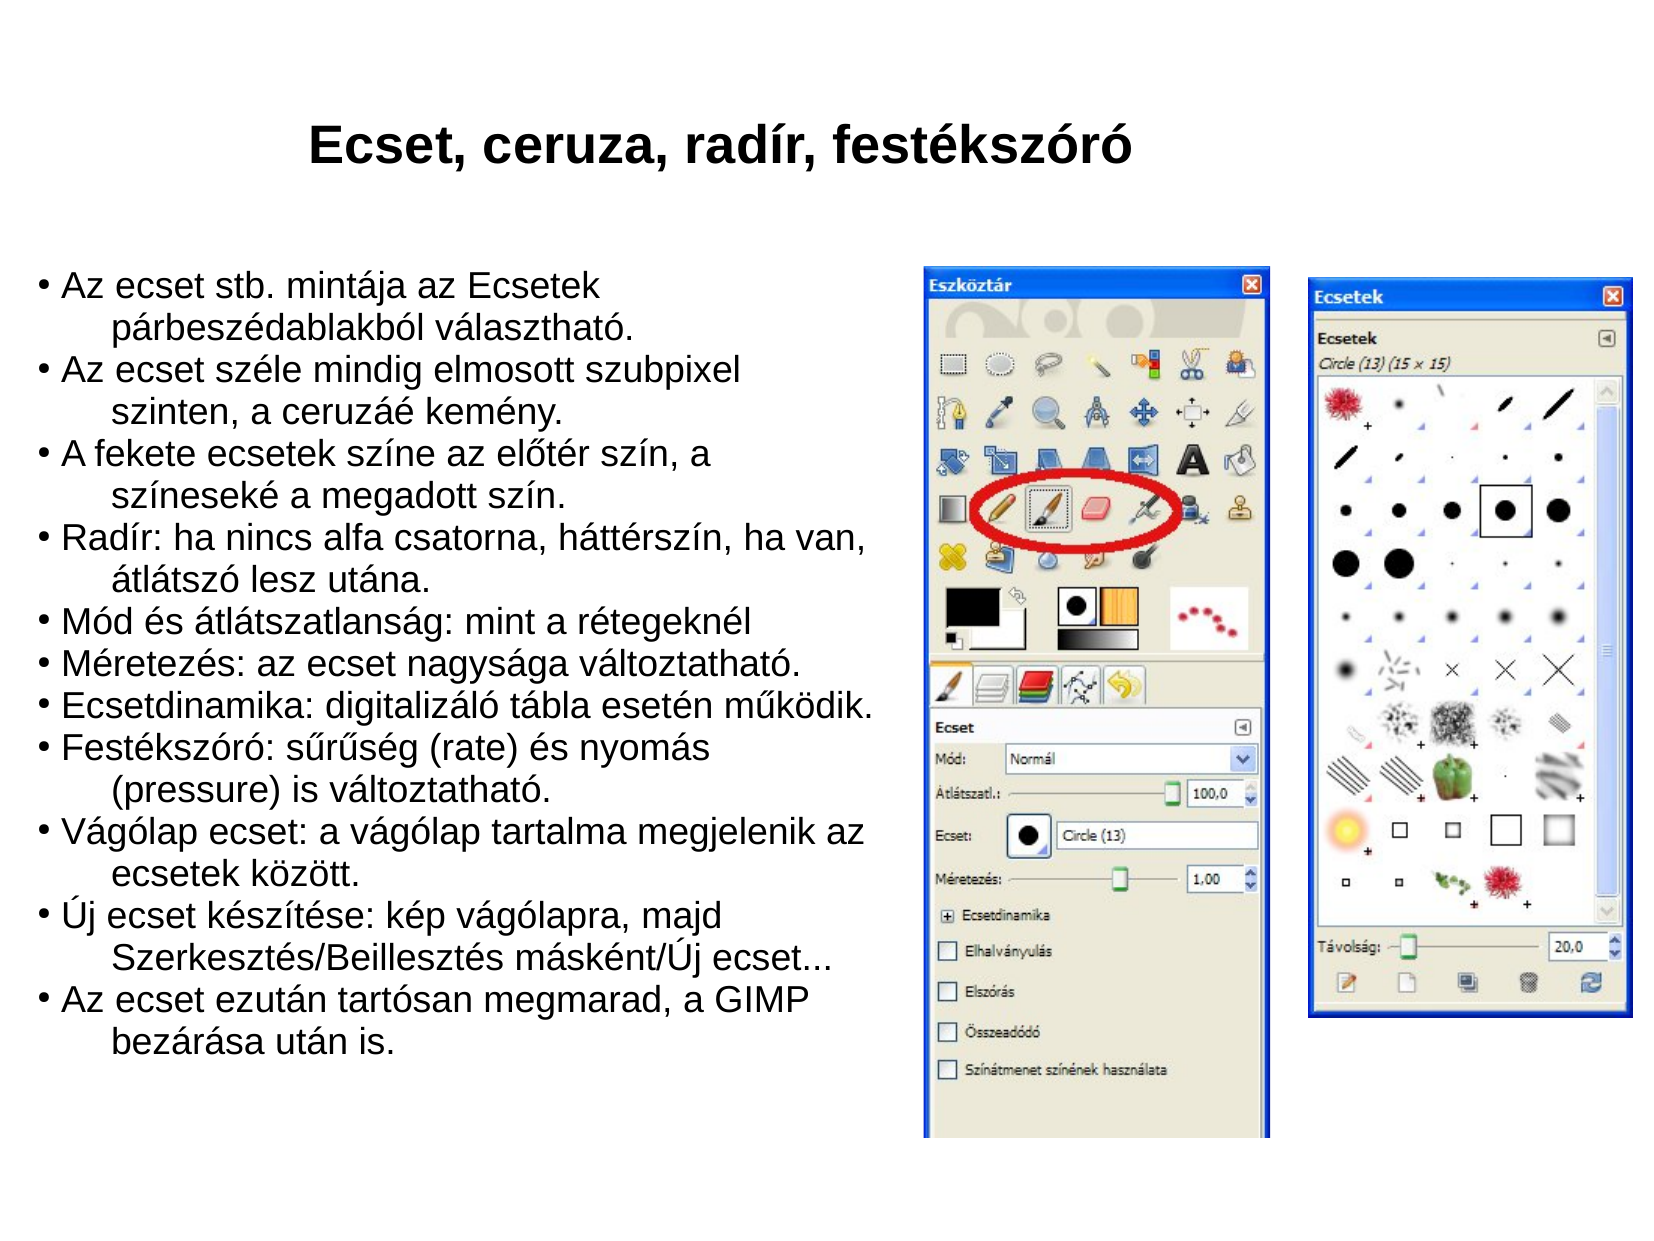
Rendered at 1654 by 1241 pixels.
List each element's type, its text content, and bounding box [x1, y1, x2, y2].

text_box Ecset, ceruza, radír, festékszóró [293, 107, 1150, 185]
picture [1308, 277, 1633, 1018]
picture [923, 266, 1271, 1138]
text_box Az ecset stb. mintája az Ecsetek párbeszédablakból választható. Az ecset széle mindig elmosott szubpixel szinten, a ceruzáé kemény. A fekete ecsetek színe az előtér szín, a színeseké a megadott szín. Radír: ha nincs alfa csatorna, háttérszín, ha van, átlátszó lesz utána. Mód és átlátszatlanság: mint a rétegeknél Méretezés: az ecset nagysága változtatható. Ecsetdinamika: digitalizáló tábla esetén működik. Festékszóró: sűrűség (rate) és nyomás (pressure) is változtatható. Vágólap ecset: a vágólap tartalma megjelenik az ecsetek között. Új ecset készítése: kép vágólapra, majd Szerkesztés/Beillesztés másként/Új ecset... Az ecset ezután tartósan megmarad, a GIMP bezárása után is. [22, 257, 912, 1197]
